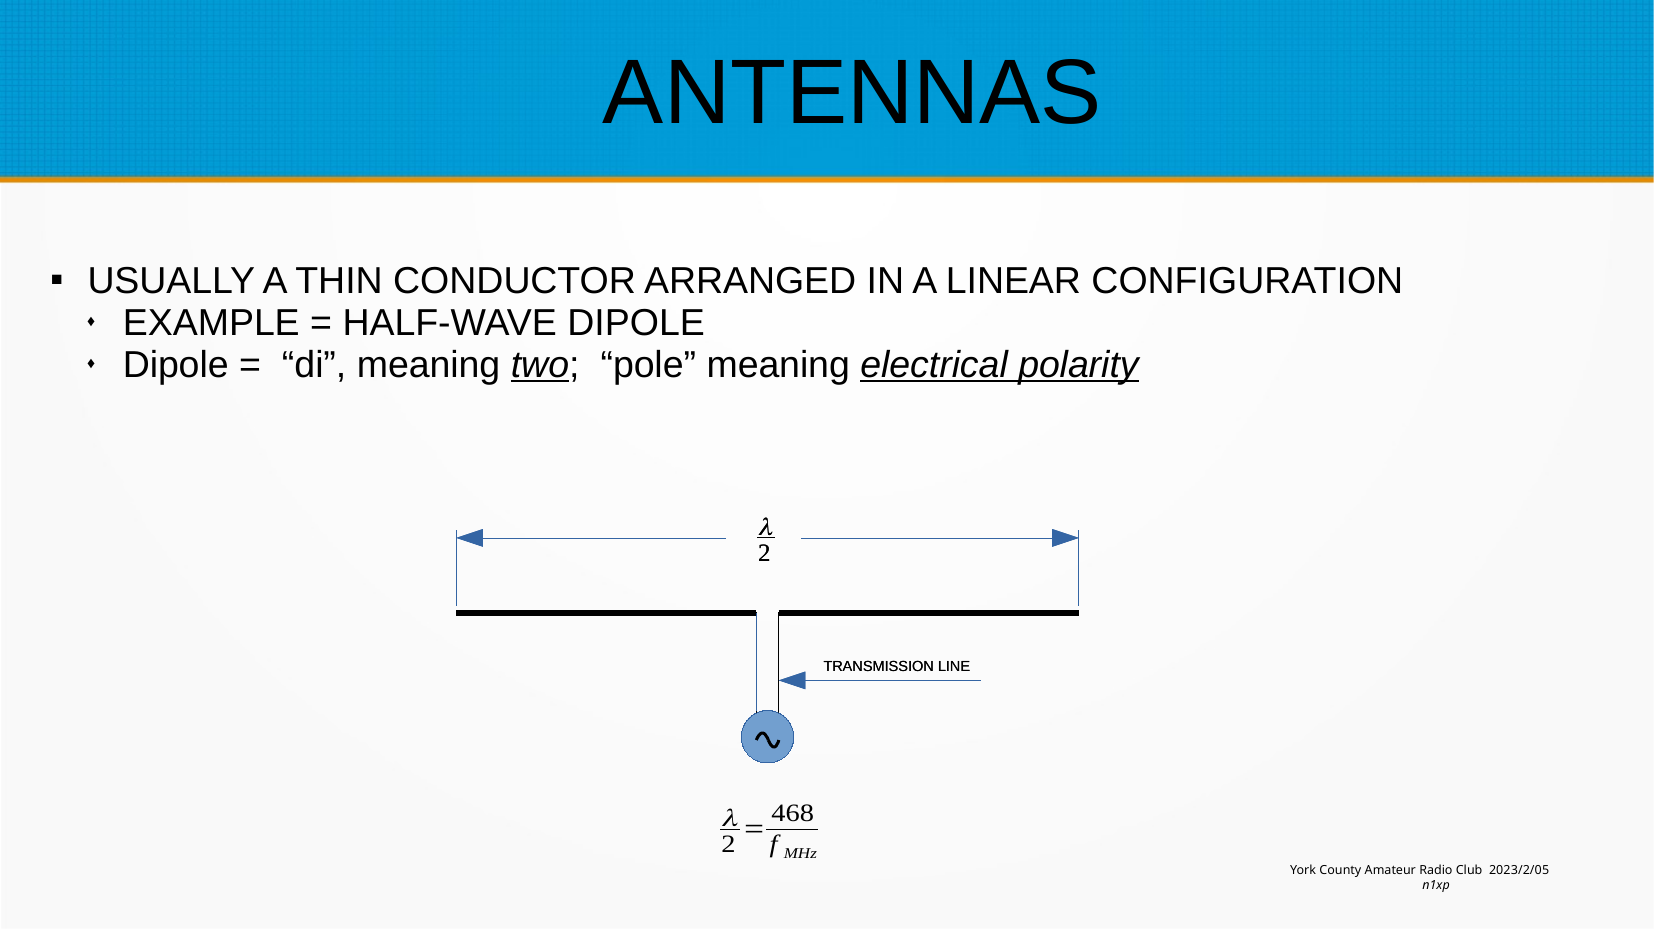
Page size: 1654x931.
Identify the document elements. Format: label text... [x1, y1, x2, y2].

chart [748, 516, 782, 568]
text_box York County Amateur Radio Club 2023/2/05 n1xp [1284, 856, 1588, 897]
chart [710, 799, 827, 863]
picture [0, 175, 1654, 931]
text_box ANTENNAS [230, 33, 1475, 151]
text_box TRANSMISSION LINE [808, 650, 997, 682]
text_box USUALLY A THIN CONDUCTOR ARRANGED IN A LINEAR CONFIGURATION EXAMPLE = HALF-WAVE DIPOLE Dipole = “di”, meaning two; “pole” meaning electrical polarity [37, 210, 1581, 586]
text_box [741, 710, 794, 763]
